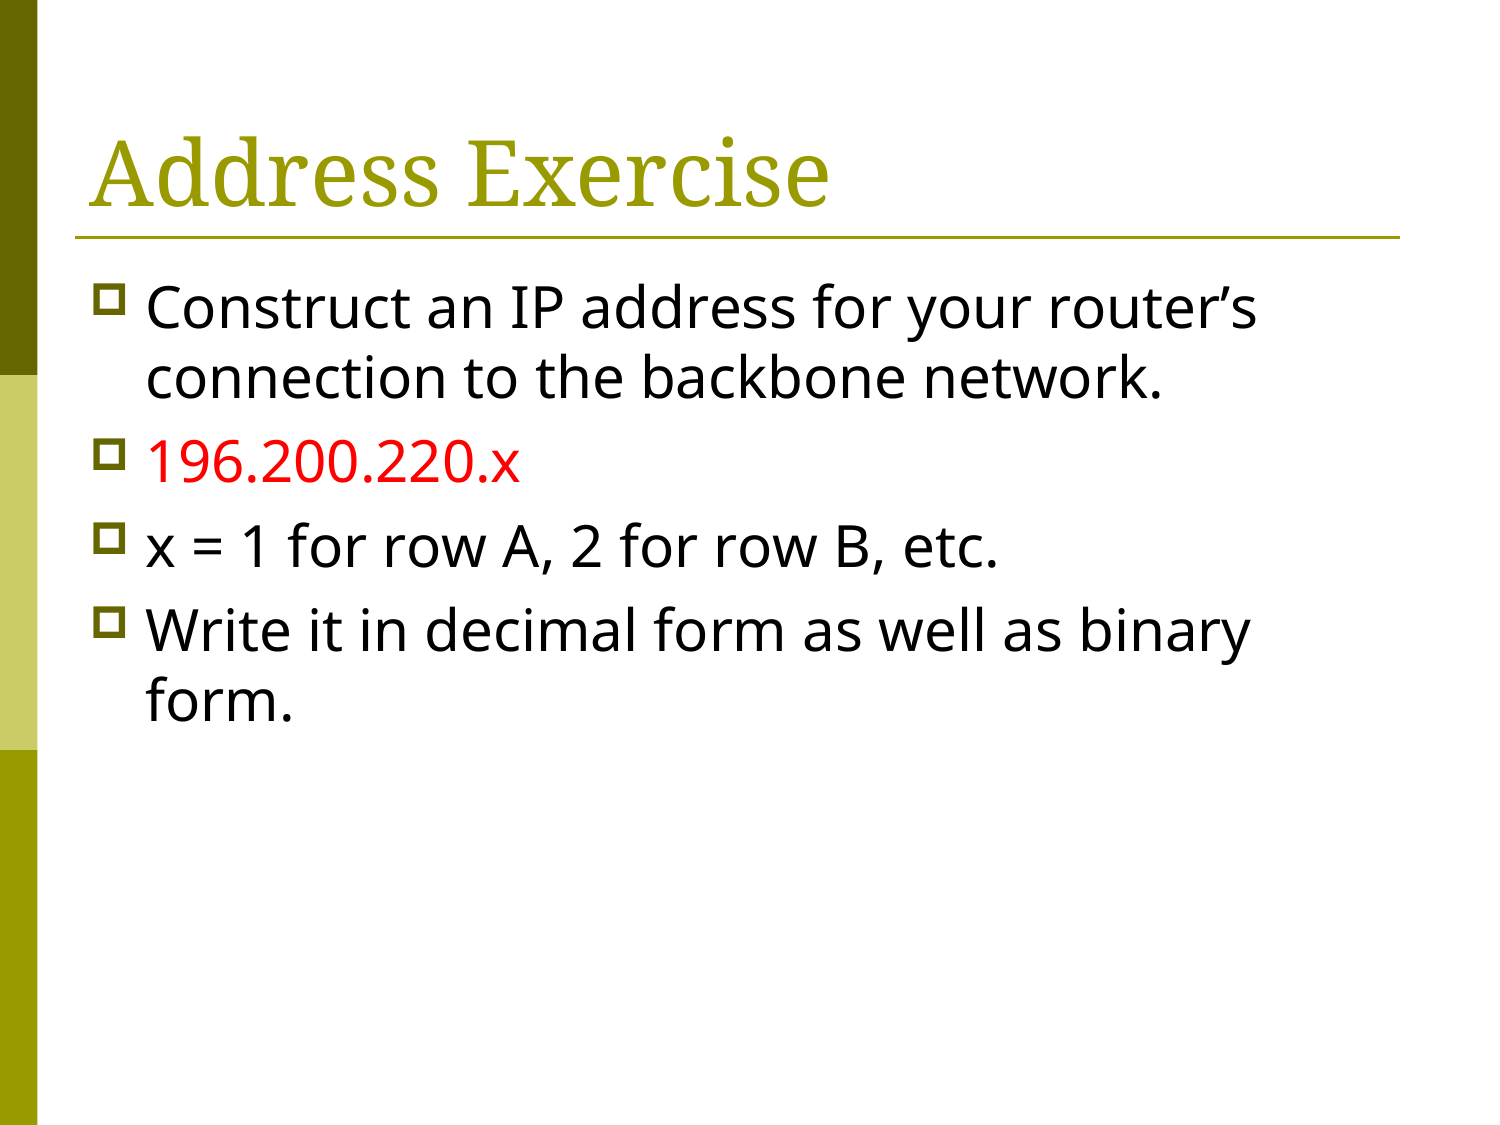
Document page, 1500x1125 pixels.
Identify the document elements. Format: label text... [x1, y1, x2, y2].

title Address Exercise [75, 45, 1426, 233]
list Construct an IP address for your router’s connection to the backbone network. 196.200.220.x x = 1 for row A, 2 for row B, etc. Write it in decimal form as well as binary form. [75, 262, 1426, 1006]
